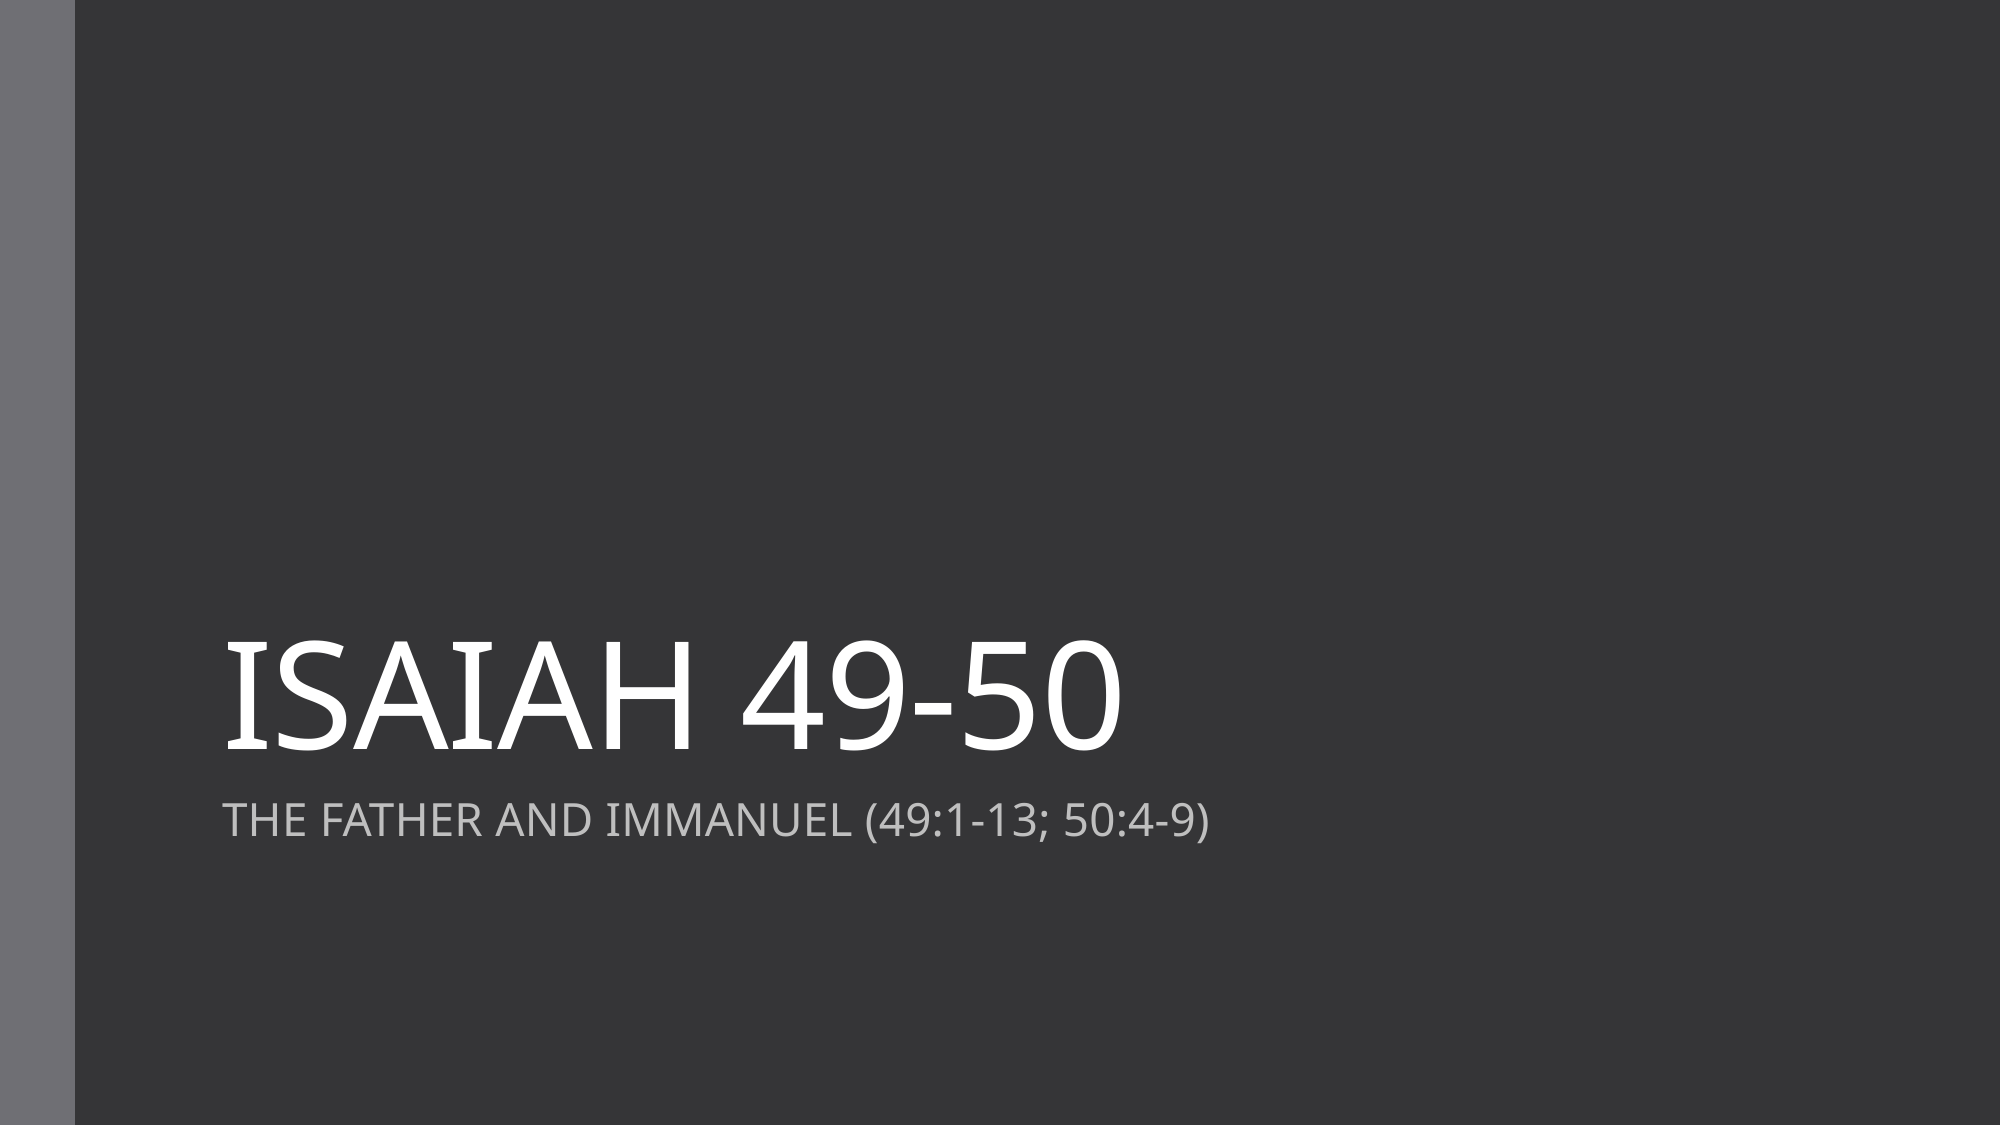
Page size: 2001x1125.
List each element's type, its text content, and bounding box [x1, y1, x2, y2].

title ISAIAH 49-50 [206, 124, 1752, 787]
subtitle THE FATHER AND IMMANUEL (49:1-13; 50:4-9) [206, 787, 1752, 1066]
